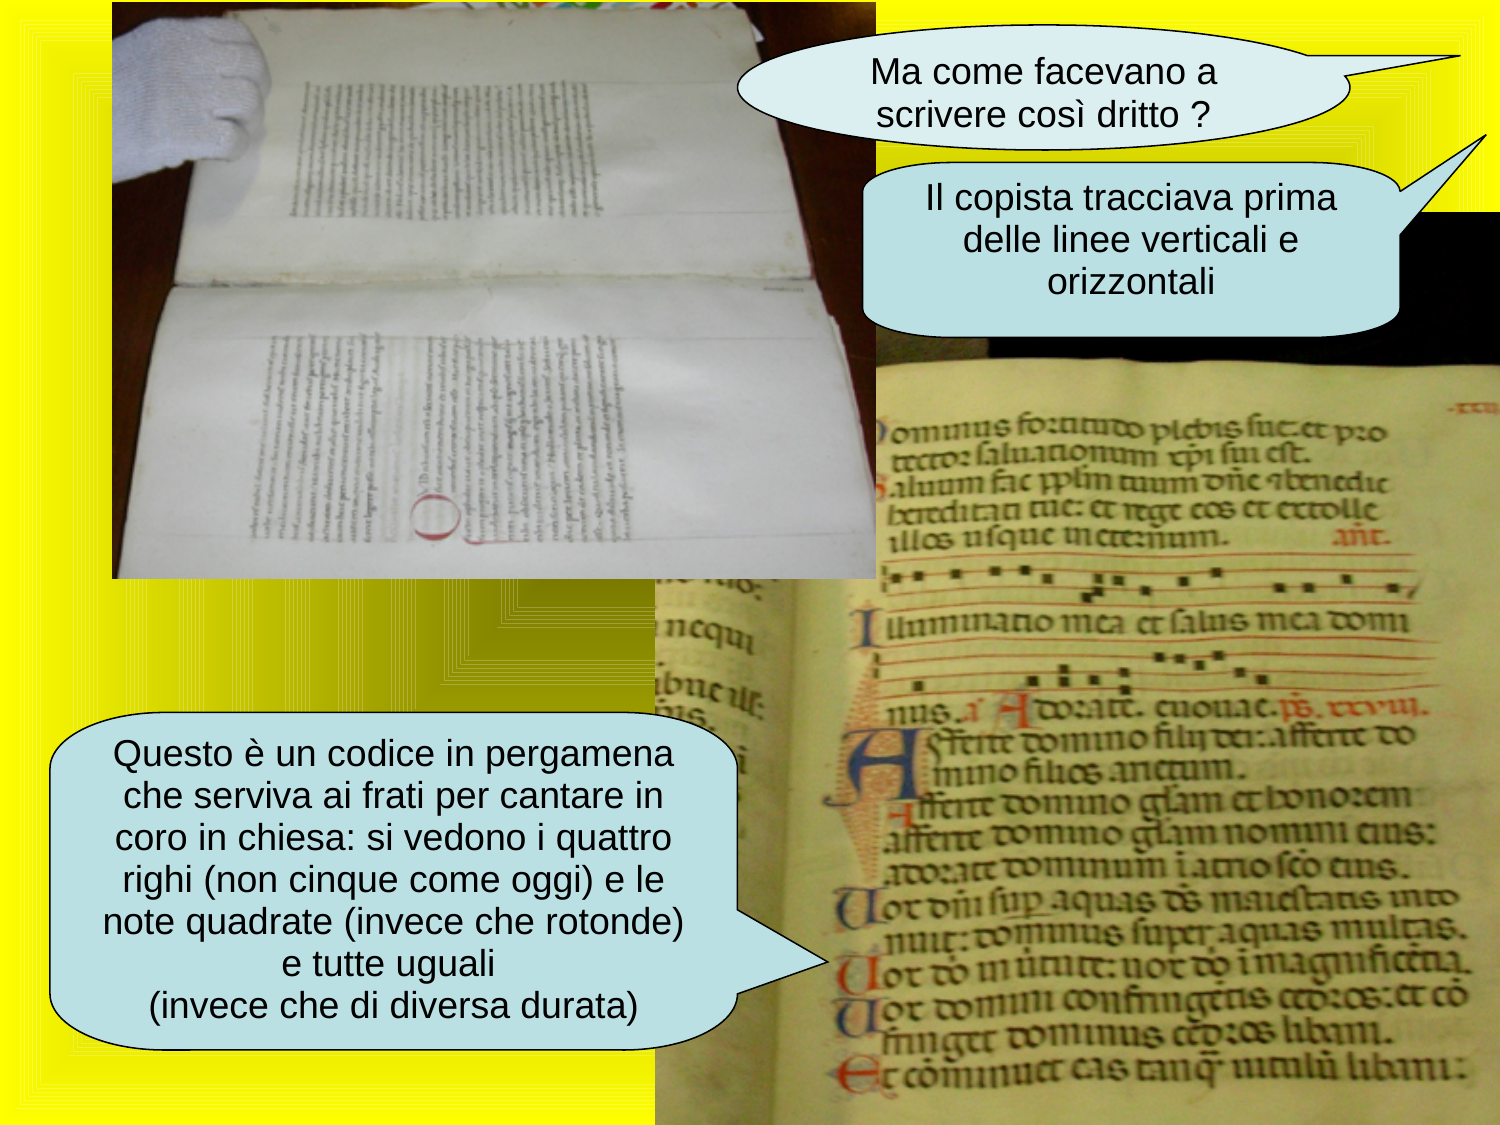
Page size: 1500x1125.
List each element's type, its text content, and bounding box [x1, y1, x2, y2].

picture [112, 2, 1500, 1125]
text_box Ma come facevano a scrivere così dritto ? [737, 24, 1461, 150]
text_box Il copista tracciava prima delle linee verticali e orizzontali [862, 134, 1487, 338]
text_box Questo è un codice in pergamena che serviva ai frati per cantare in coro in chiesa: si vedono i quattro righi (non cinque come oggi) e le note quadrate (invece che rotonde) e tutte uguali (invece che di diversa durata) [49, 712, 828, 1051]
